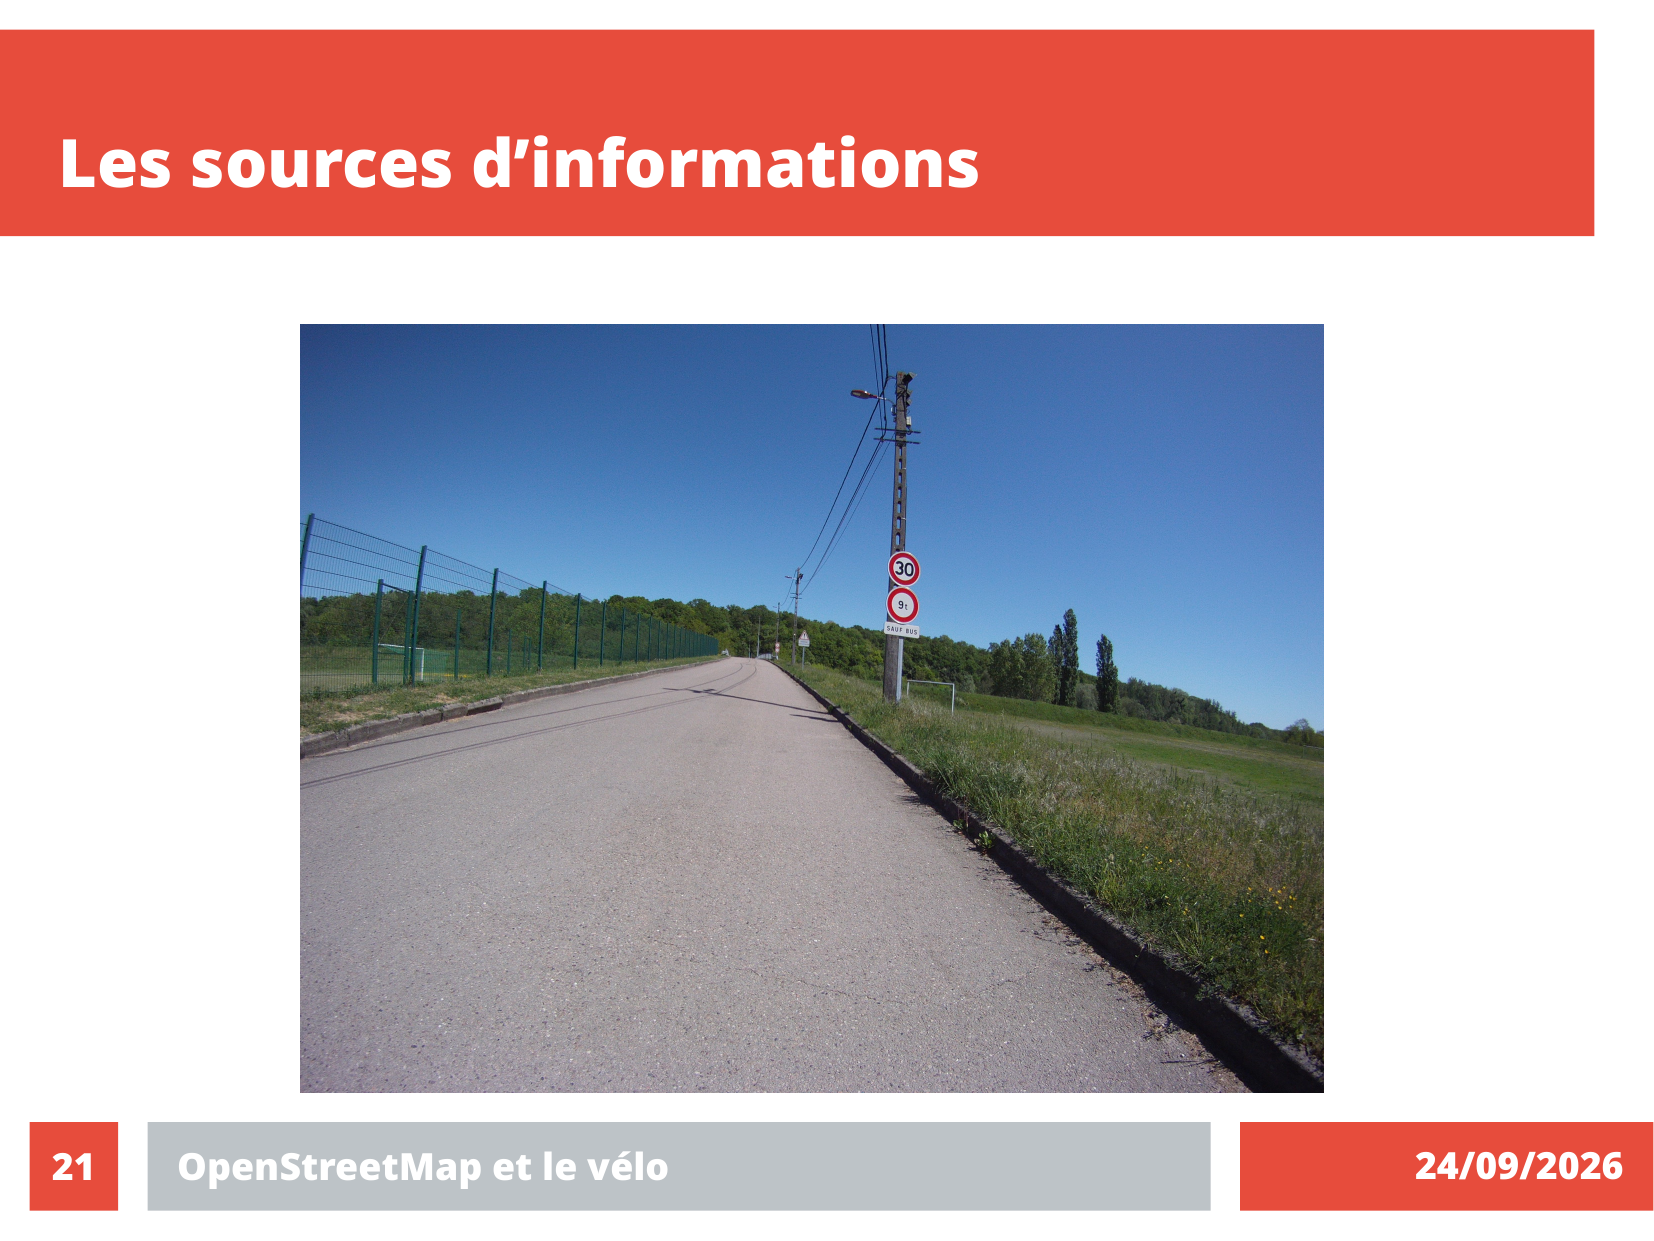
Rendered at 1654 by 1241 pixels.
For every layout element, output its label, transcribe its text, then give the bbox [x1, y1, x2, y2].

title Les sources d’informations [59, 59, 1595, 207]
picture [300, 324, 1324, 1093]
